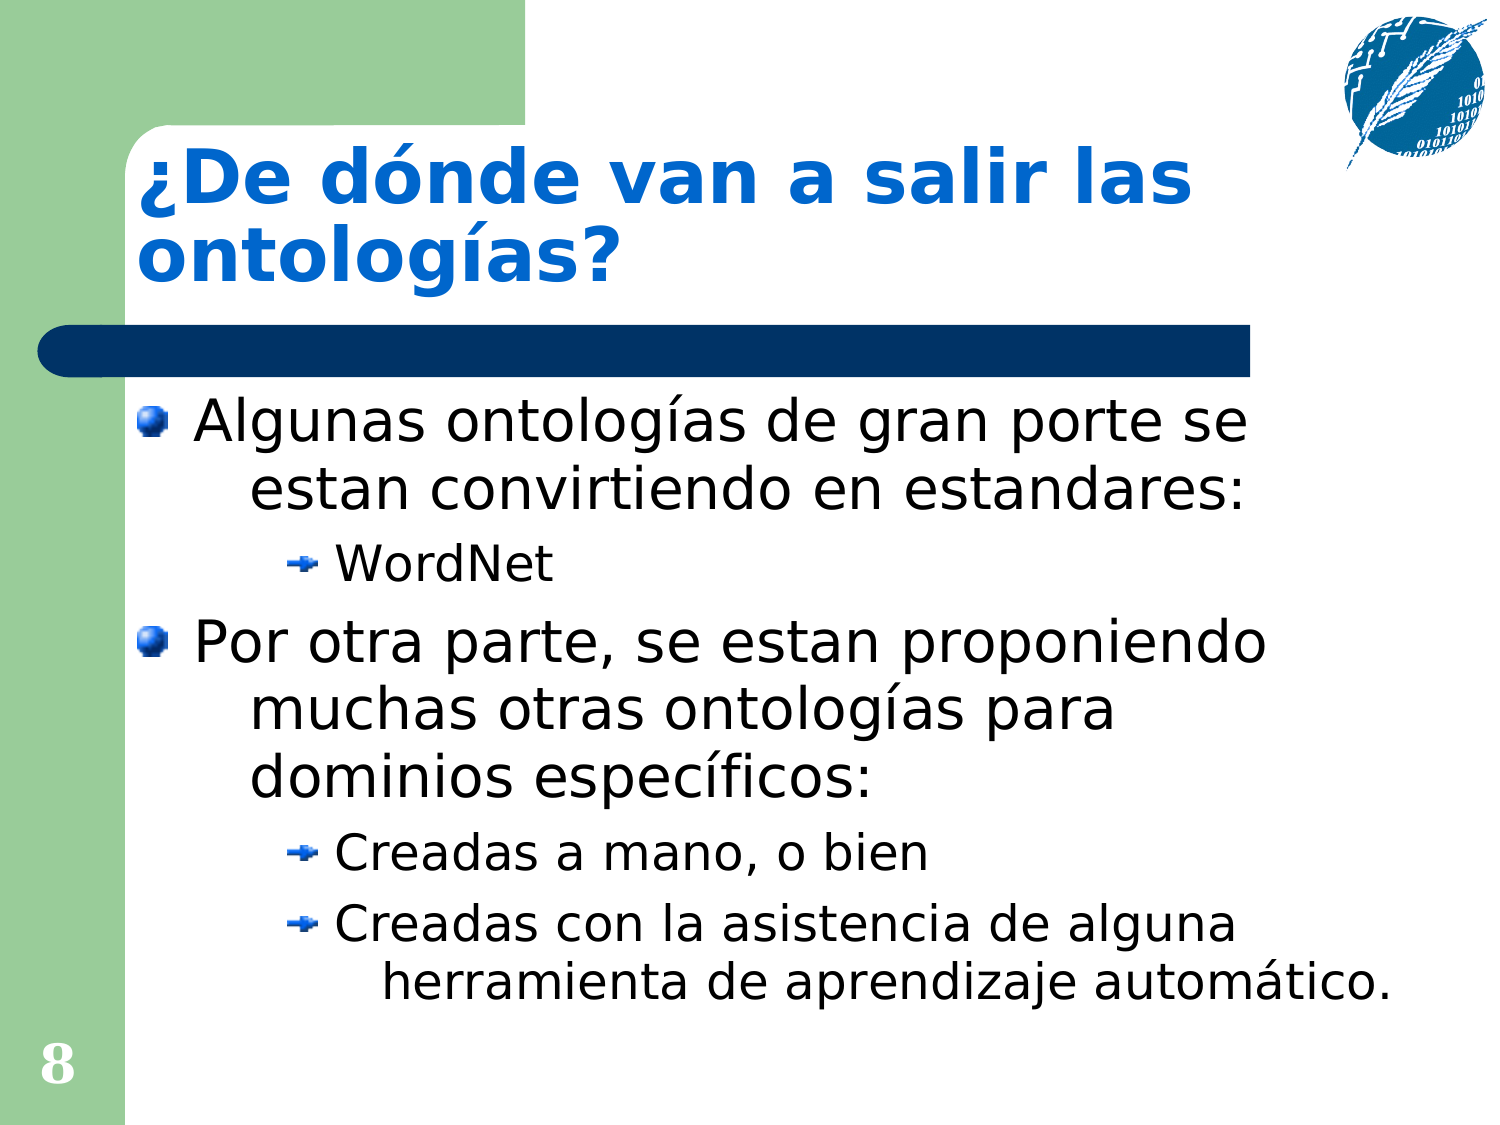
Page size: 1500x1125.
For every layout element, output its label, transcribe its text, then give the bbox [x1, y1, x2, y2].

picture [1433, 139, 1440, 147]
picture [1341, 15, 1487, 172]
picture [1416, 140, 1425, 149]
picture [1436, 127, 1450, 136]
list Algunas ontologías de gran porte se estan convirtiendo en estandares: WordNet Por otra parte, se estan proponiendo muchas otras ontologías para dominios específicos: Creadas a mano, o bien Creadas con la asistencia de alguna herramienta de aprendizaje automático. [137, 387, 1400, 1045]
title ¿De dónde van a salir las ontologías? [136, 135, 1414, 302]
picture [1427, 138, 1431, 148]
